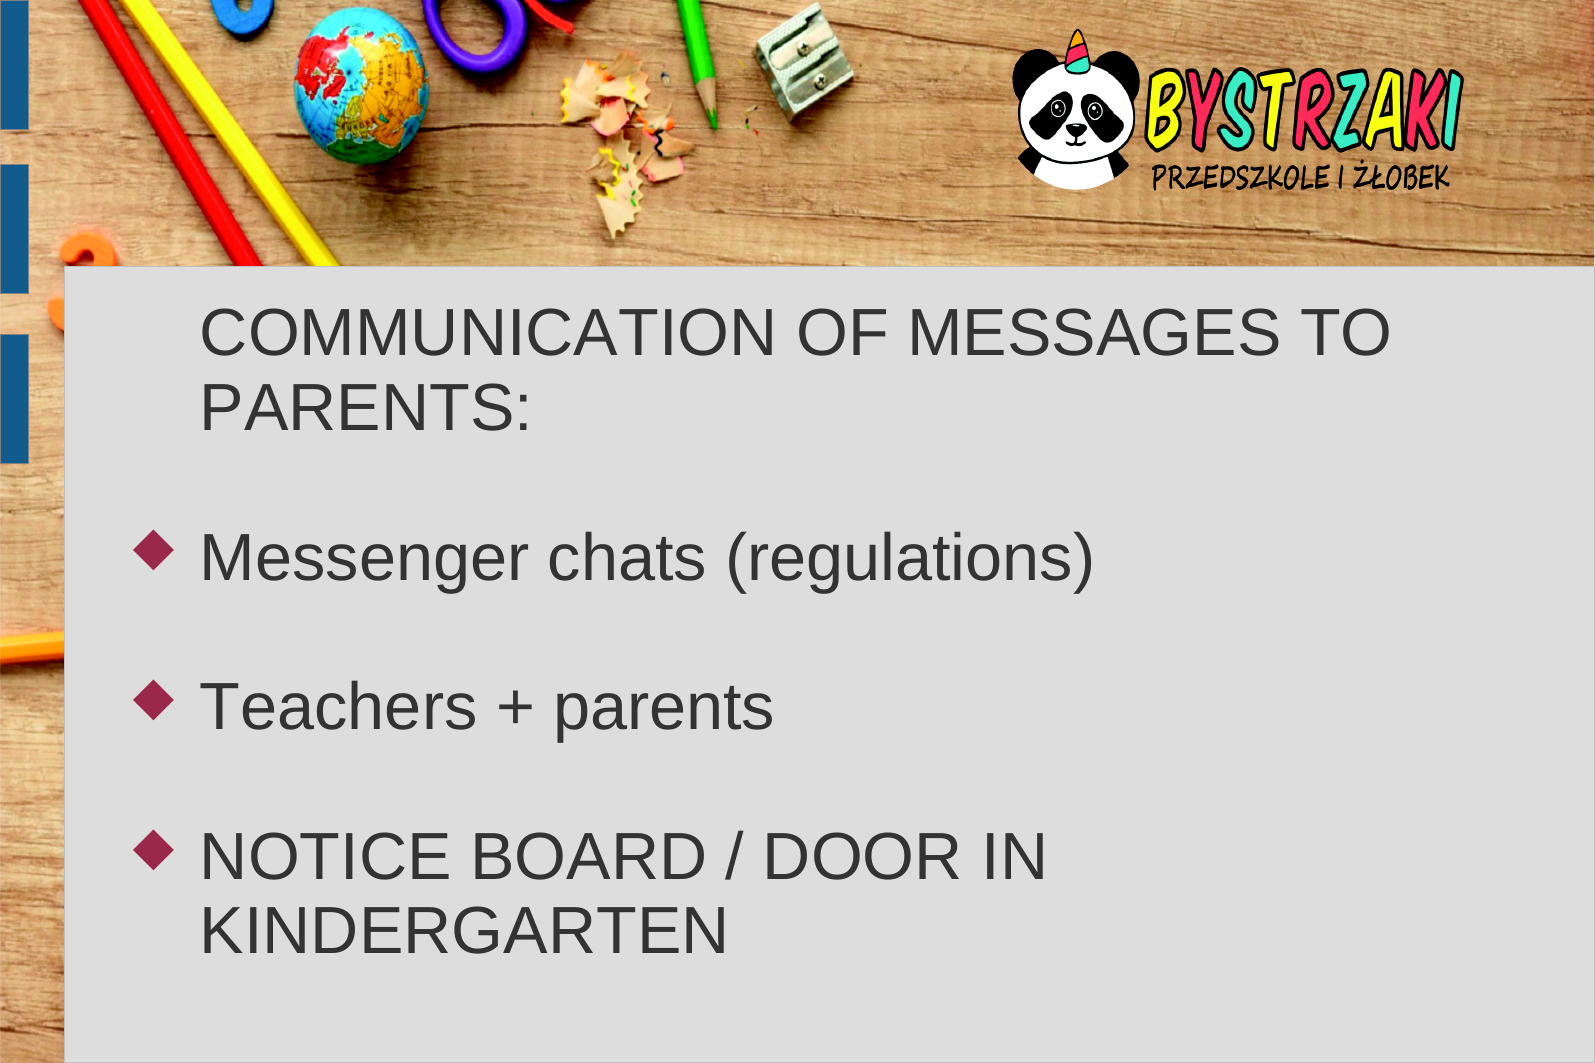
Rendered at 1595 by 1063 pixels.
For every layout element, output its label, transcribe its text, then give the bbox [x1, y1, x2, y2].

picture [0, 0, 1595, 1063]
list COMMUNICATION OF MESSAGES TO PARENTS: Messenger chats (regulations) Teachers + parents NOTICE BOARD / DOOR IN KINDERGARTEN [117, 295, 1479, 969]
